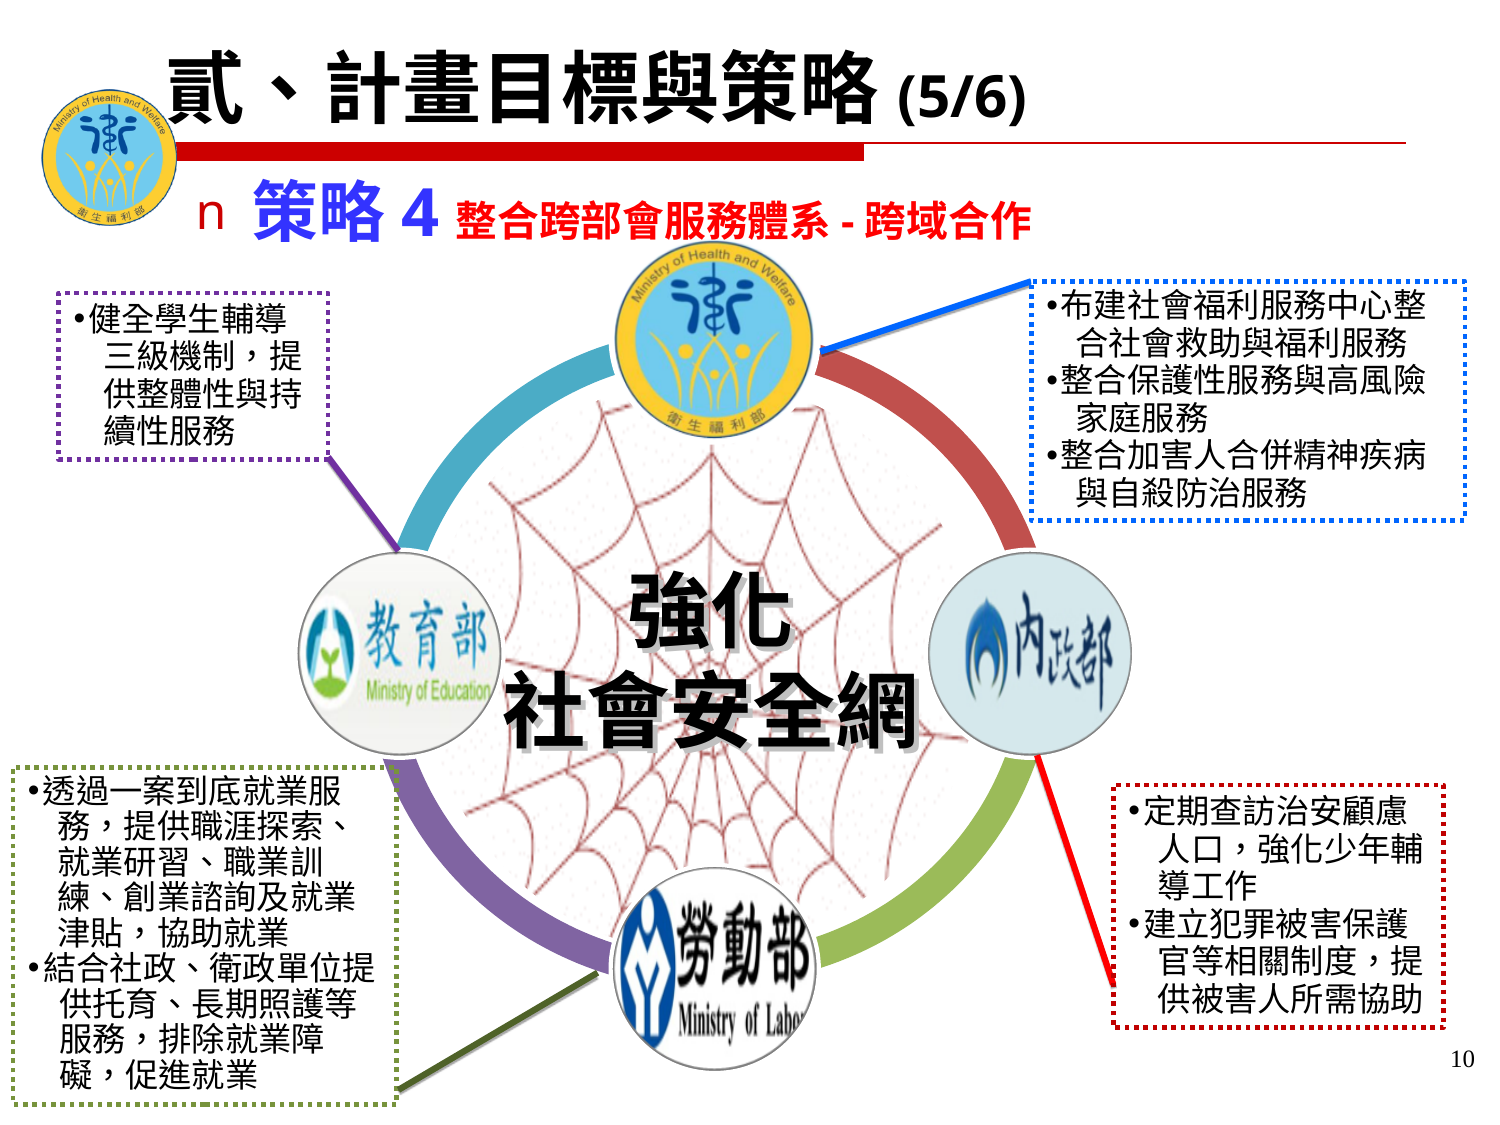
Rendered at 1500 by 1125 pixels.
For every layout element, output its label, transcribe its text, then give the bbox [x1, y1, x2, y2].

text_box 強化 社會安全網 [469, 551, 953, 766]
text_box 策略4整合跨部會服務體系-跨域合作 [180, 162, 1500, 245]
text_box 健全學生輔導三級機制，提供整體性與持續性服務 [58, 292, 329, 460]
text_box 貳、計畫目標與策略(5/6) [150, 0, 1500, 141]
text_box 布建社會福利服務中心整合社會救助與福利服務 整合保護性服務與高風險家庭服務 整合加害人合併精神疾病與自殺防治服務 [1031, 281, 1465, 521]
text_box [295, 245, 1135, 1074]
text_box 透過一案到底就業服務，提供職涯探索、就業研習、職業訓練、創業諮詢及就業津貼，協助就業 結合社政、衛政單位提供托育、長期照護等服務，排除就業障礙，促進就業 [12, 767, 397, 1105]
text_box 定期查訪治安顧慮人口，強化少年輔導工作 建立犯罪被害保護官等相關制度，提供被害人所需協助 [1113, 785, 1444, 1028]
text_box 10 [1435, 1034, 1500, 1114]
